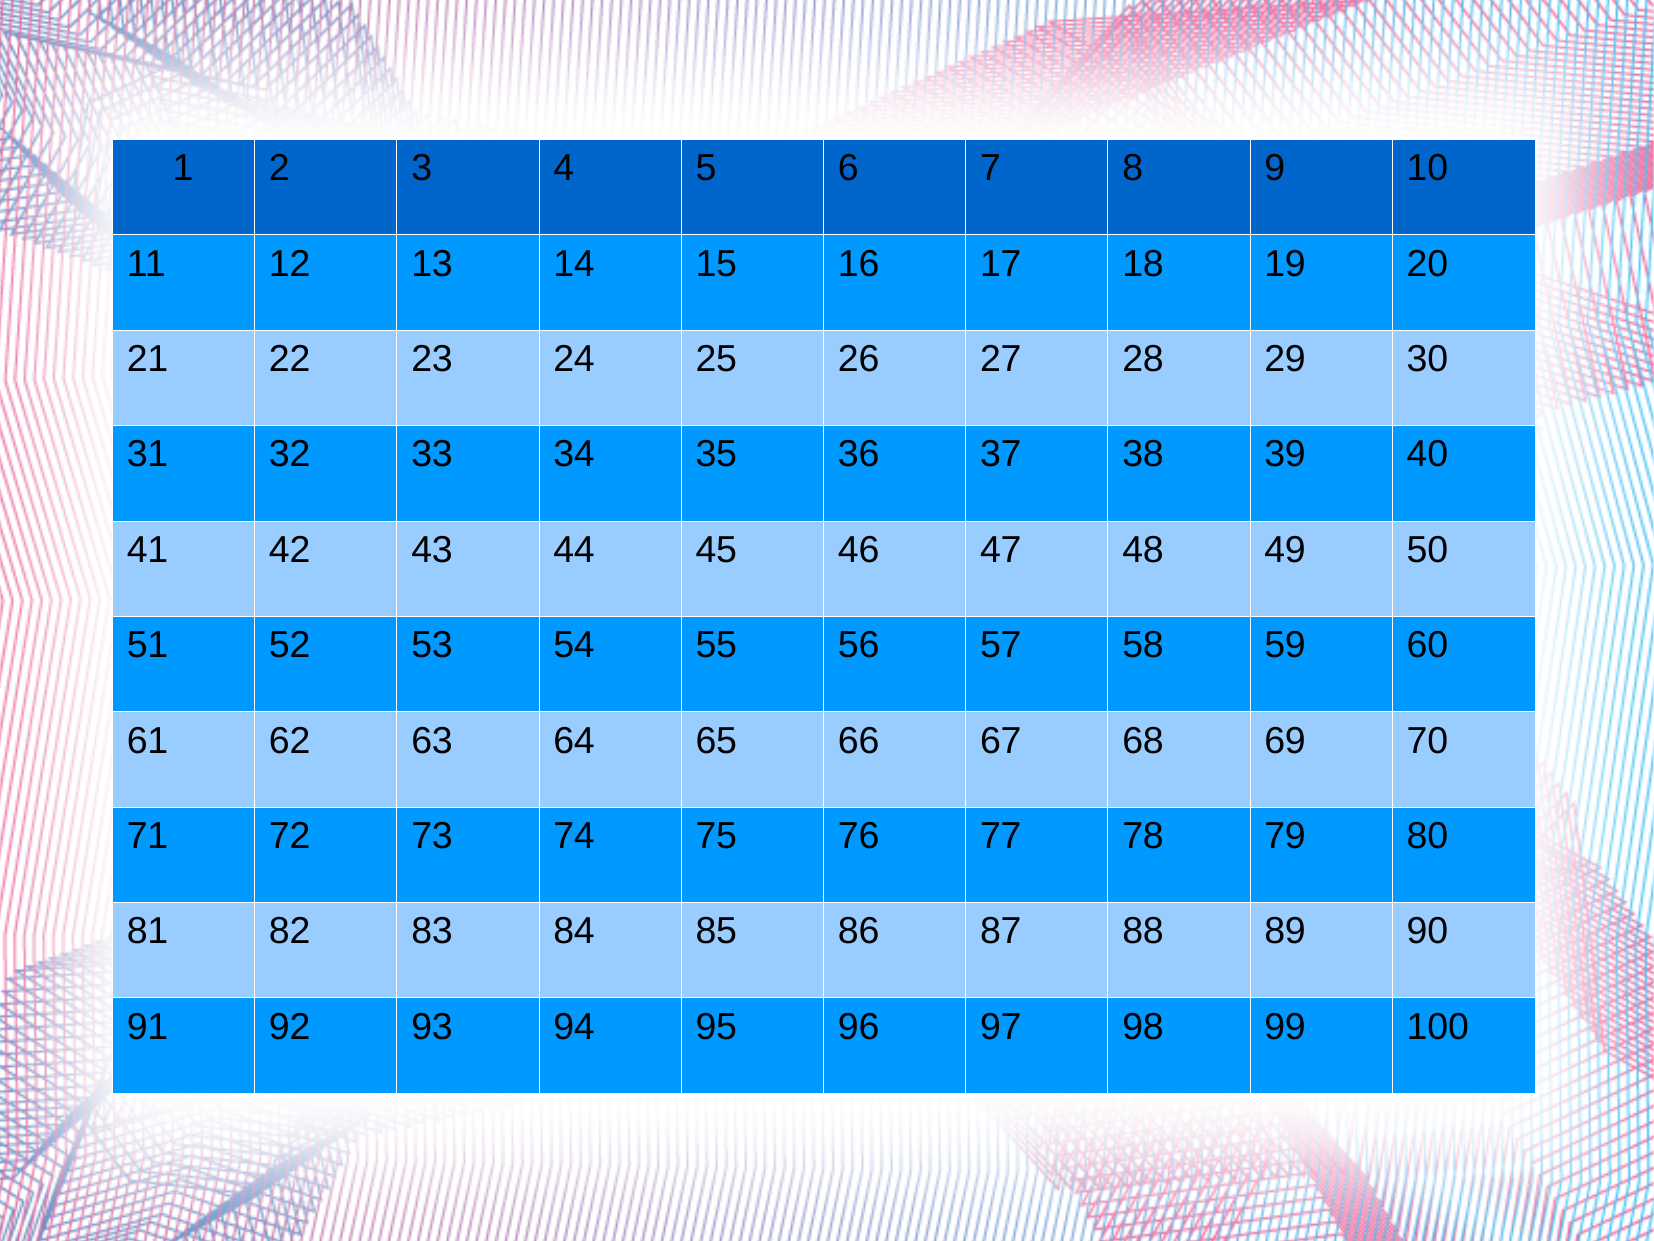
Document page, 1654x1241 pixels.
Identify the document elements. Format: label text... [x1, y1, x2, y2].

table_cell 48 [1108, 522, 1250, 616]
table_cell 41 [113, 522, 254, 616]
table_cell 21 [113, 331, 254, 425]
table_cell 66 [824, 712, 965, 807]
table_cell 90 [1393, 903, 1535, 997]
table_cell 31 [113, 426, 254, 521]
table_header 6 [824, 140, 965, 234]
table_cell 19 [1251, 235, 1392, 330]
table_cell 24 [540, 331, 681, 425]
table_cell 97 [966, 998, 1107, 1093]
table_cell 77 [966, 808, 1107, 902]
table_cell 32 [255, 426, 396, 521]
table_cell 46 [824, 522, 965, 616]
table_cell 62 [255, 712, 396, 807]
table_cell 52 [255, 617, 396, 711]
table_cell 49 [1251, 522, 1392, 616]
table_cell 22 [255, 331, 396, 425]
table_cell 99 [1251, 998, 1392, 1093]
table_cell 65 [682, 712, 823, 807]
table_cell 92 [255, 998, 396, 1093]
table_cell 86 [824, 903, 965, 997]
table_cell 23 [397, 331, 539, 425]
table_cell 83 [397, 903, 539, 997]
table_cell 56 [824, 617, 965, 711]
table_cell 95 [682, 998, 823, 1093]
table_cell 16 [824, 235, 965, 330]
table_cell 55 [682, 617, 823, 711]
table_cell 11 [113, 235, 254, 330]
table_cell 13 [397, 235, 539, 330]
table_cell 91 [113, 998, 254, 1093]
table_cell 78 [1108, 808, 1250, 902]
table_cell 12 [255, 235, 396, 330]
table_cell 20 [1393, 235, 1535, 330]
table_cell 68 [1108, 712, 1250, 807]
table_cell 82 [255, 903, 396, 997]
table_cell 87 [966, 903, 1107, 997]
table_header 10 [1393, 140, 1535, 234]
table_cell 53 [397, 617, 539, 711]
table_cell 79 [1251, 808, 1392, 902]
table_cell 70 [1393, 712, 1535, 807]
table_cell 14 [540, 235, 681, 330]
table_cell 69 [1251, 712, 1392, 807]
table_cell 47 [966, 522, 1107, 616]
table_cell 45 [682, 522, 823, 616]
table_header 2 [255, 140, 396, 234]
table_cell 38 [1108, 426, 1250, 521]
table_cell 63 [397, 712, 539, 807]
table_cell 51 [113, 617, 254, 711]
table_cell 58 [1108, 617, 1250, 711]
table_cell 43 [397, 522, 539, 616]
table_cell 26 [824, 331, 965, 425]
table_cell 100 [1393, 998, 1535, 1093]
table_cell 36 [824, 426, 965, 521]
table_cell 34 [540, 426, 681, 521]
table_cell 76 [824, 808, 965, 902]
table_header 3 [397, 140, 539, 234]
table_cell 84 [540, 903, 681, 997]
table_cell 33 [397, 426, 539, 521]
table_header 7 [966, 140, 1107, 234]
table_cell 88 [1108, 903, 1250, 997]
table_cell 17 [966, 235, 1107, 330]
table_cell 15 [682, 235, 823, 330]
table_cell 94 [540, 998, 681, 1093]
table_header 9 [1251, 140, 1392, 234]
table_cell 93 [397, 998, 539, 1093]
table_cell 42 [255, 522, 396, 616]
table_cell 18 [1108, 235, 1250, 330]
table_cell 85 [682, 903, 823, 997]
table_cell 72 [255, 808, 396, 902]
table_cell 64 [540, 712, 681, 807]
table_cell 37 [966, 426, 1107, 521]
table_cell 54 [540, 617, 681, 711]
table_header 4 [540, 140, 681, 234]
table_cell 27 [966, 331, 1107, 425]
table_cell 80 [1393, 808, 1535, 902]
table_header 5 [682, 140, 823, 234]
table_cell 89 [1251, 903, 1392, 997]
table_cell 81 [113, 903, 254, 997]
picture [0, 0, 1654, 1241]
table_header 8 [1108, 140, 1250, 234]
table_cell 28 [1108, 331, 1250, 425]
table_cell 39 [1251, 426, 1392, 521]
table_cell 61 [113, 712, 254, 807]
table_cell 73 [397, 808, 539, 902]
table_cell 67 [966, 712, 1107, 807]
table_cell 44 [540, 522, 681, 616]
table_cell 50 [1393, 522, 1535, 616]
table_cell 35 [682, 426, 823, 521]
table_cell 59 [1251, 617, 1392, 711]
table_cell 60 [1393, 617, 1535, 711]
table_header 1 [113, 140, 254, 234]
table_cell 57 [966, 617, 1107, 711]
table_cell 29 [1251, 331, 1392, 425]
table_cell 40 [1393, 426, 1535, 521]
table_cell 96 [824, 998, 965, 1093]
table_cell 75 [682, 808, 823, 902]
table_cell 71 [113, 808, 254, 902]
table_cell 25 [682, 331, 823, 425]
table_cell 30 [1393, 331, 1535, 425]
table_cell 98 [1108, 998, 1250, 1093]
table_cell 74 [540, 808, 681, 902]
